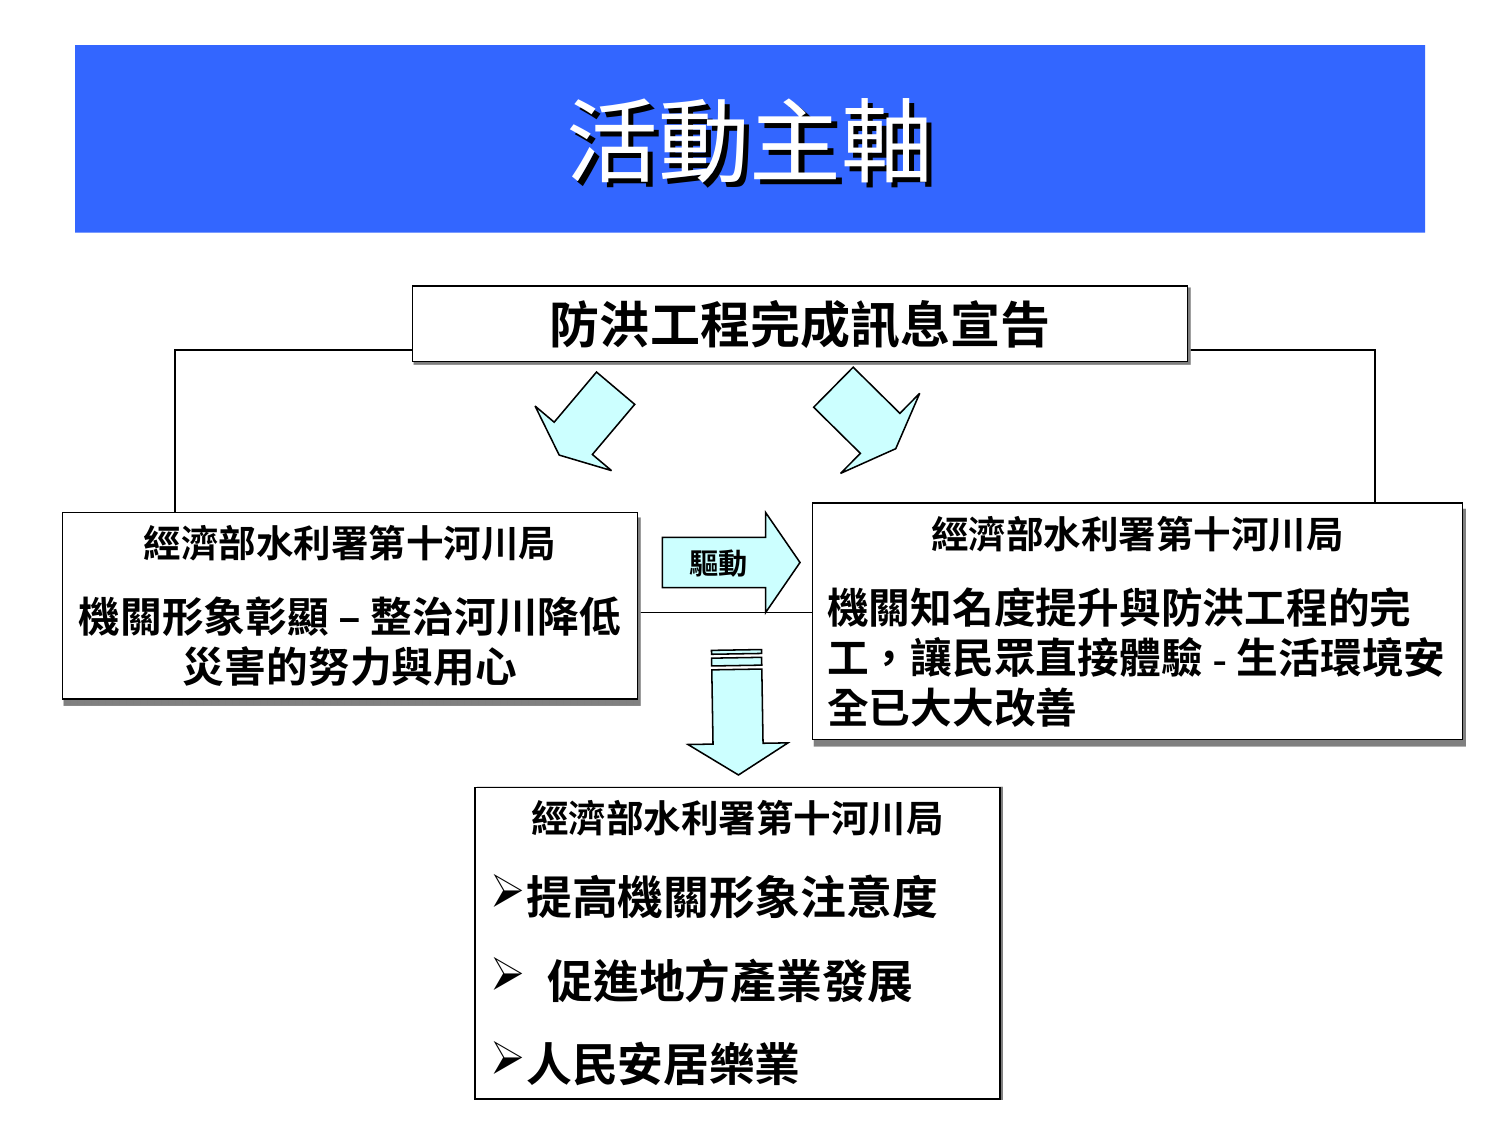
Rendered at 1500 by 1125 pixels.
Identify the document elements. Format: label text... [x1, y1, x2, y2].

text_box 經濟部水利署第十河川局 機關知名度提升與防洪工程的完工，讓民眾直接體驗-生活環境安全已大大改善 [812, 502, 1463, 740]
text_box 經濟部水利署第十河川局 提高機關形象注意度 促進地方產業發展 人民安居樂業 [474, 787, 1001, 1099]
text_box [711, 657, 762, 666]
text_box [711, 649, 762, 655]
text_box 經濟部水利署第十河川局 機關形象彰顯 – 整治河川降低災害的努力與用心 [62, 512, 638, 699]
text_box 驅動 [674, 537, 788, 588]
title 活動主軸 [75, 45, 1426, 233]
text_box [174, 349, 1375, 613]
text_box 防洪工程完成訊息宣告 [412, 285, 1188, 362]
text_box [687, 669, 789, 775]
